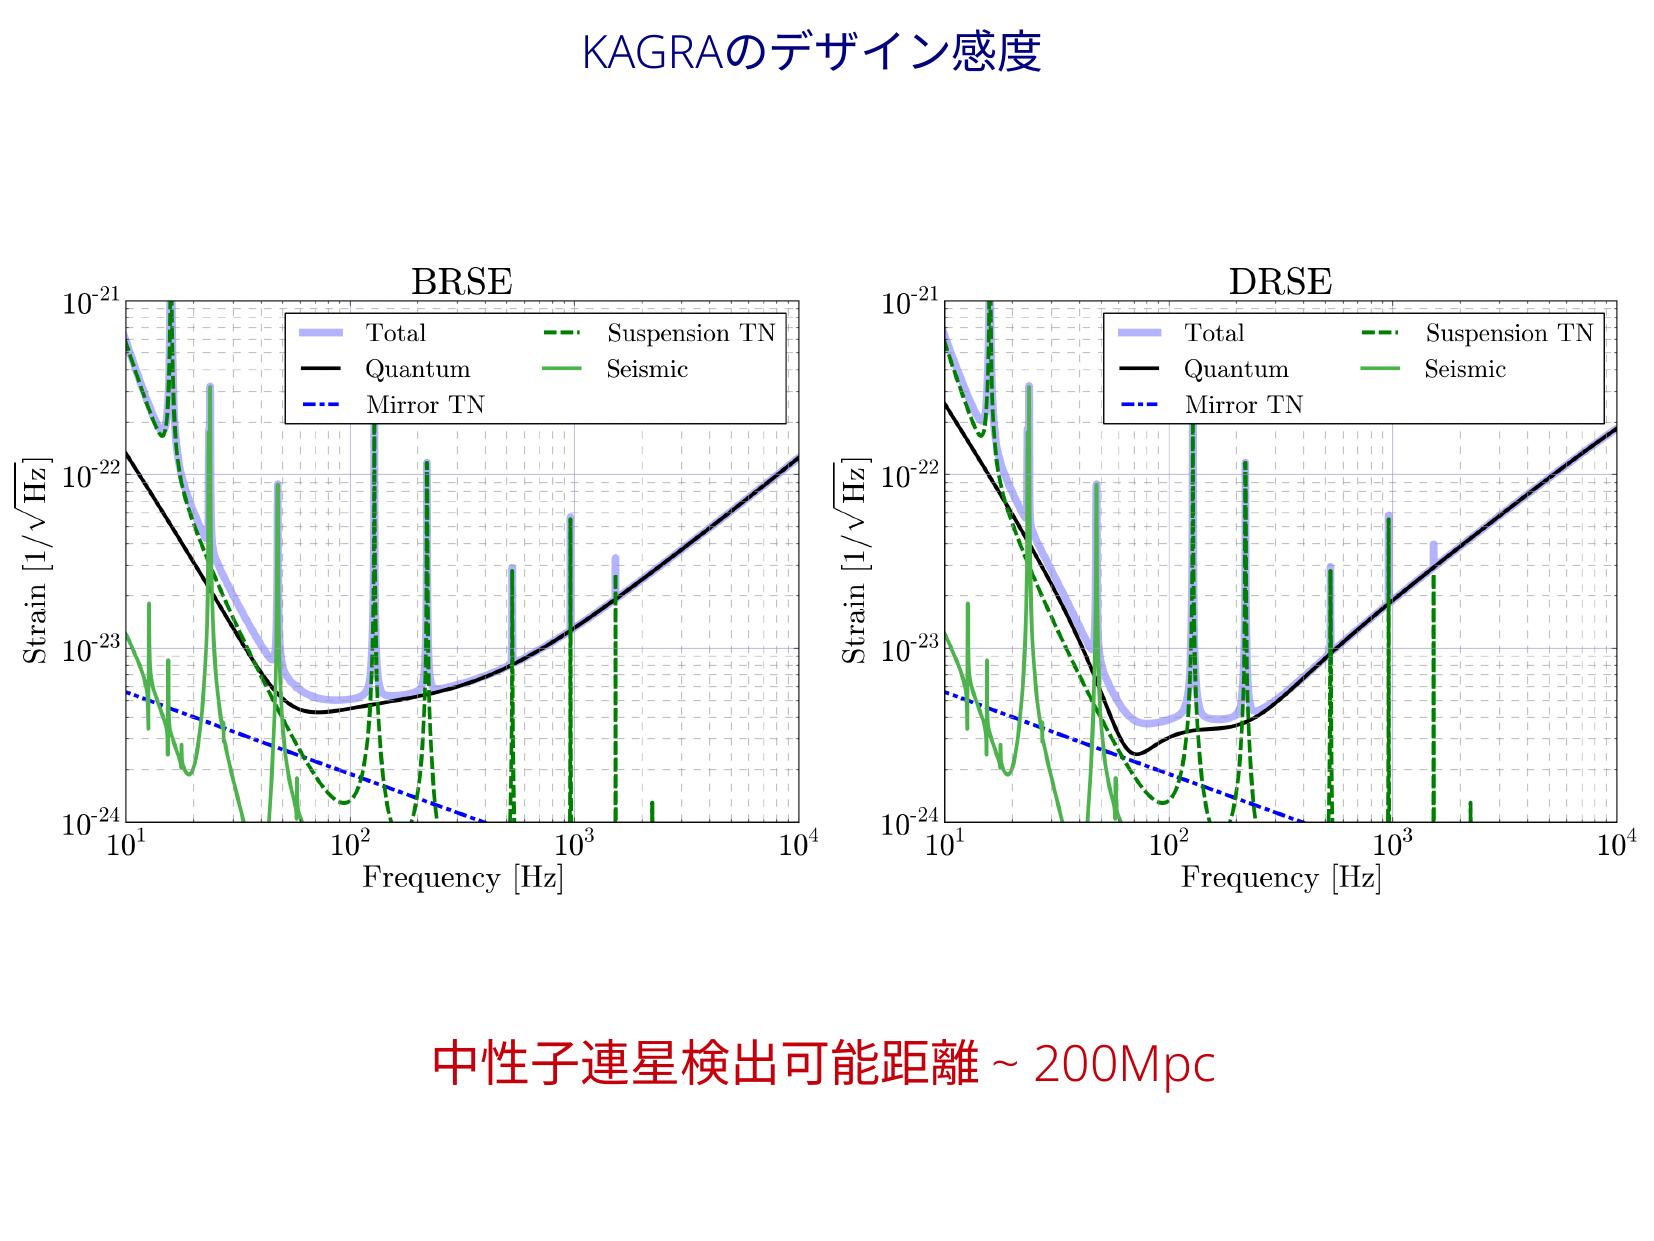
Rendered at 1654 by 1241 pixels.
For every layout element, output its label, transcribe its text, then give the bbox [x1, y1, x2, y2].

text_box KAGRAのデザイン感度 [566, 8, 1088, 93]
text_box 中性子連星検出可能距離 ~ 200Mpc [415, 1016, 1268, 1106]
picture [0, 260, 1645, 905]
